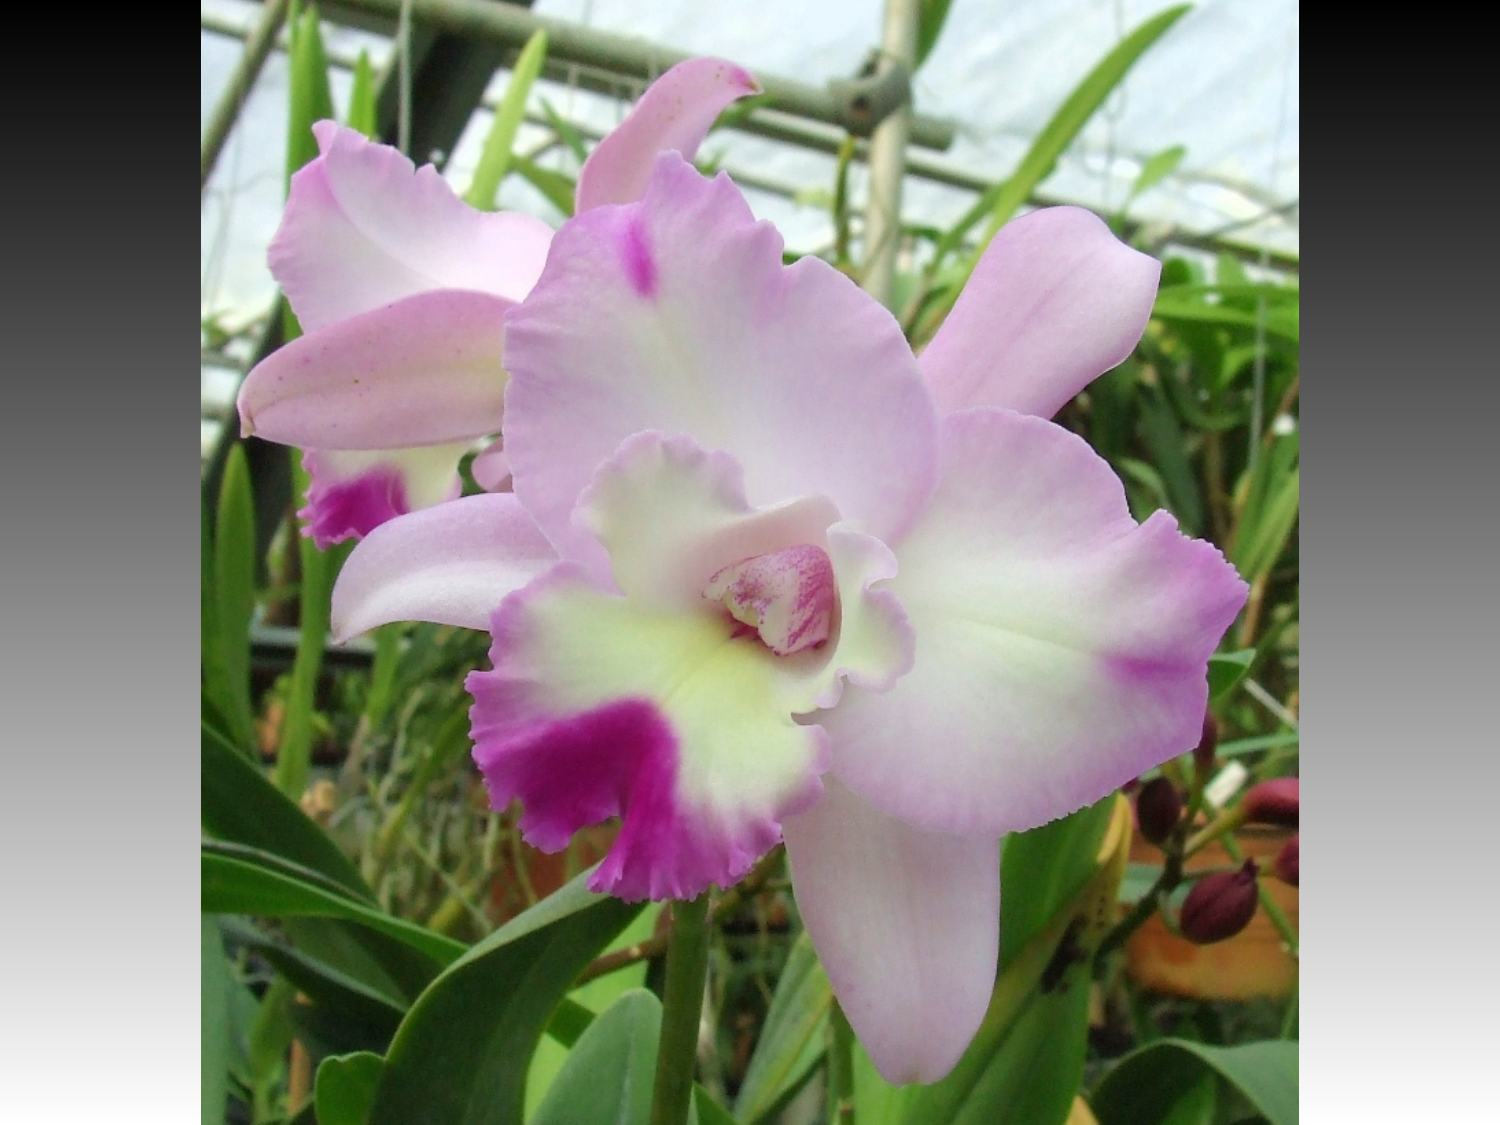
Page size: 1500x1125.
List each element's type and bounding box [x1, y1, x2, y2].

picture [201, 0, 1299, 1125]
